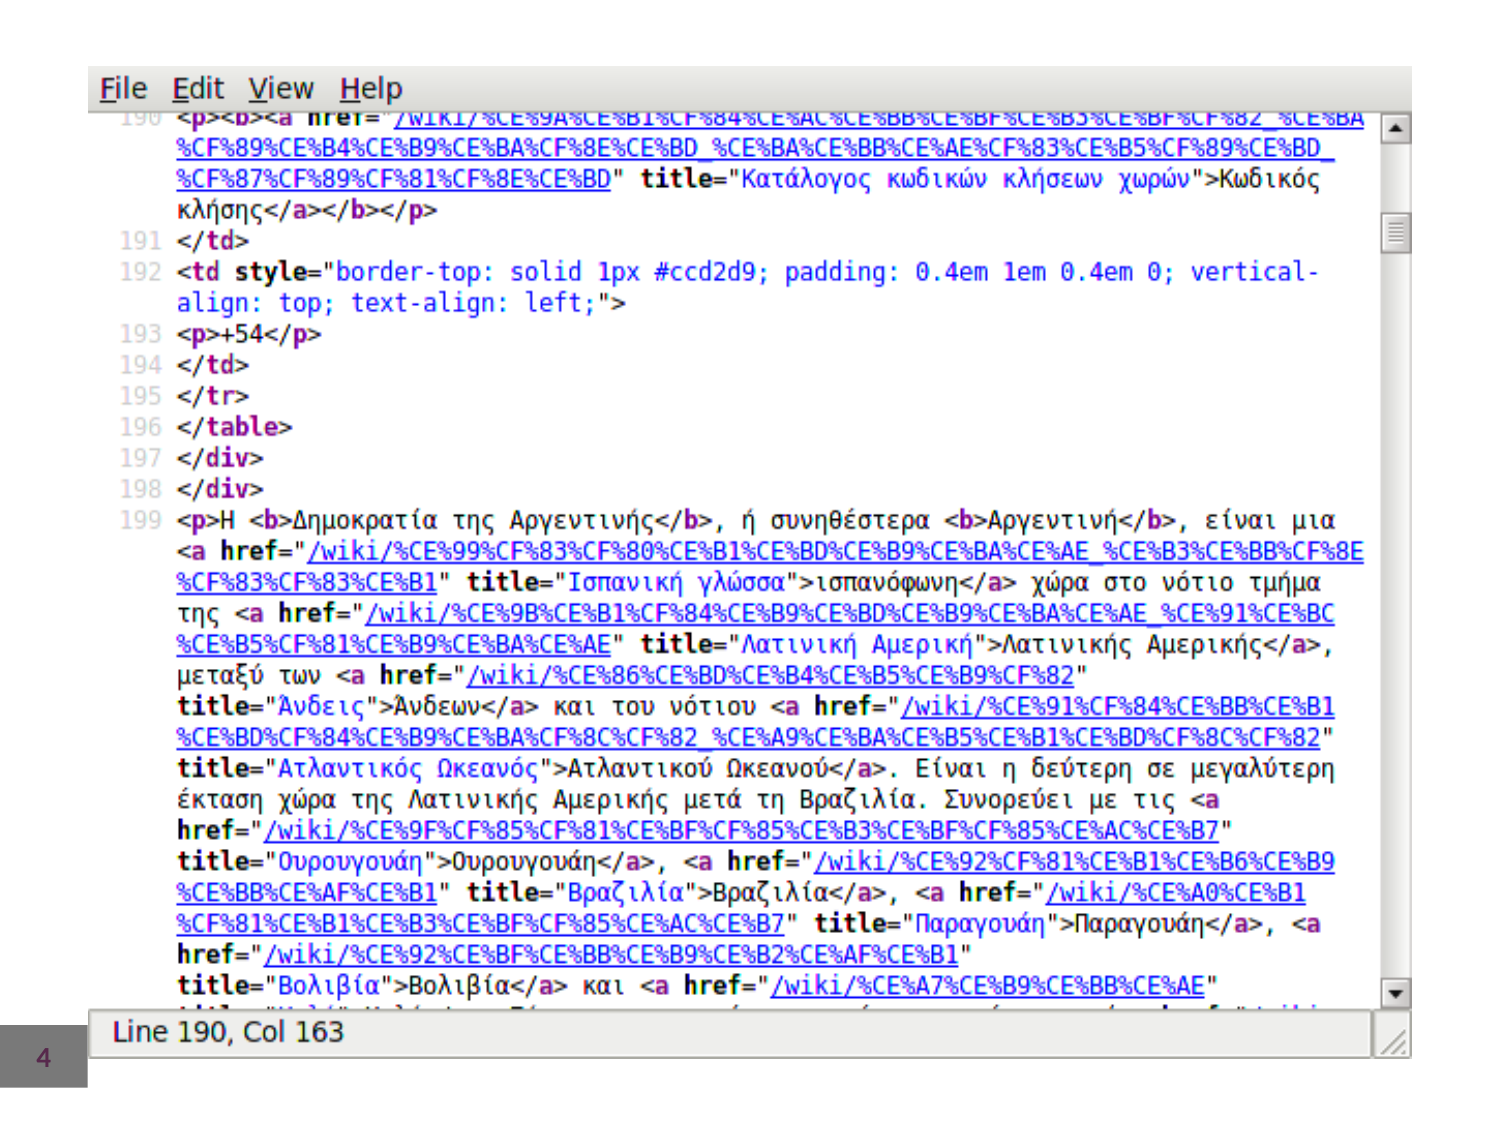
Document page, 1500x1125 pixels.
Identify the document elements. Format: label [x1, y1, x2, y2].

text_box [0, 1025, 88, 1088]
picture [88, 66, 1412, 1059]
